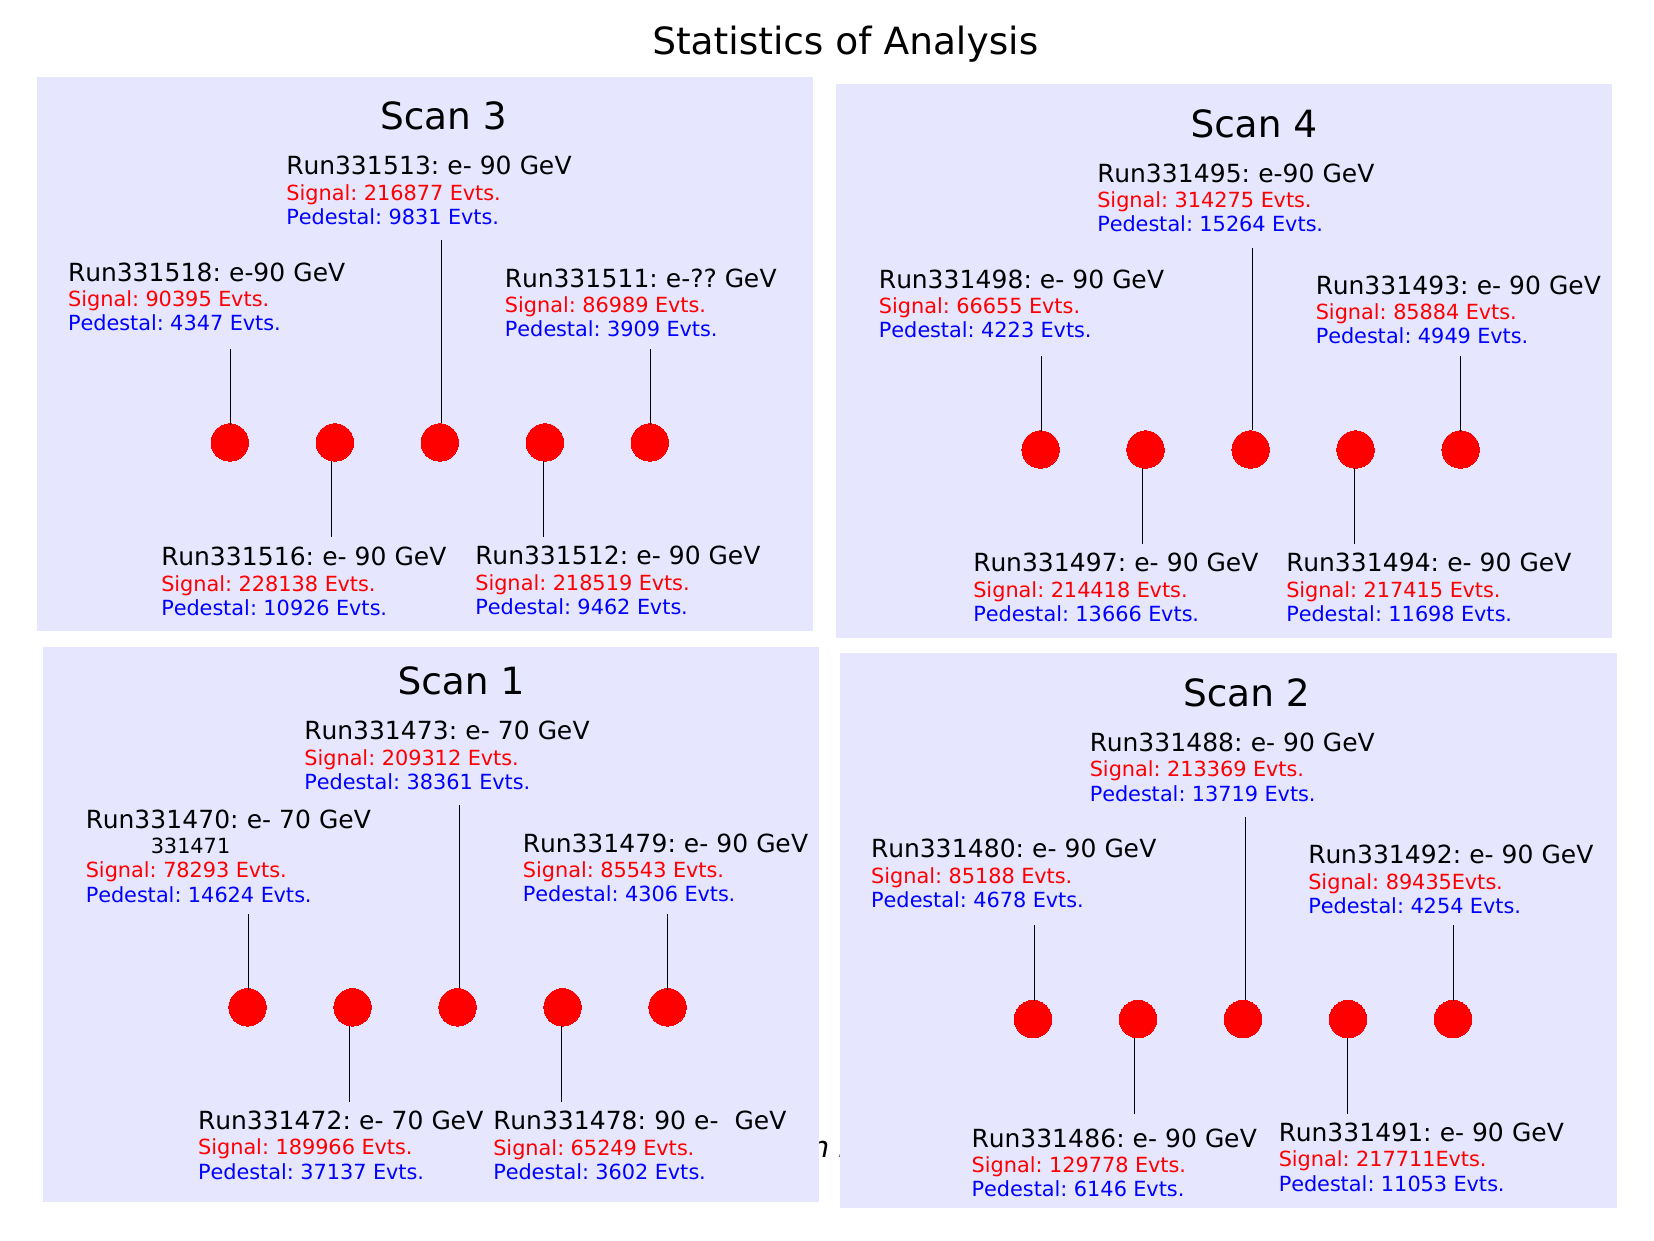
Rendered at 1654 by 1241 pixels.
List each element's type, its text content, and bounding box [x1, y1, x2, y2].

text_box Run331497: e- 90 GeV Signal: 214418 Evts. Pedestal: 13666 Evts. [958, 541, 1271, 634]
text_box Run331470: e- 70 GeV 331471 Signal: 78293 Evts. Pedestal: 14624 Evts. [71, 797, 395, 915]
text_box Run331479: e- 90 GeV Signal: 85543 Evts. Pedestal: 4306 Evts. [508, 821, 832, 915]
text_box Run331513: e- 90 GeV Signal: 216877 Evts. Pedestal: 9831 Evts. [271, 144, 596, 237]
text_box Scan 4 [1175, 94, 1331, 154]
text_box Run331491: e- 90 GeV Signal: 217711Evts. Pedestal: 11053 Evts. [1263, 1110, 1588, 1204]
text_box Run331492: e- 90 GeV Signal: 89435Evts. Pedestal: 4254 Evts. [1293, 833, 1617, 926]
text_box Run331478: 90 e- GeV Signal: 65249 Evts. Pedestal: 3602 Evts. [478, 1099, 810, 1192]
text_box Run331493: e- 90 GeV Signal: 85884 Evts. Pedestal: 4949 Evts. [1301, 263, 1625, 357]
text_box Scan 1 [382, 652, 537, 712]
text_box Run331472: e- 70 GeV Signal: 189966 Evts. Pedestal: 37137 Evts. [183, 1098, 507, 1192]
text_box [37, 77, 813, 631]
text_box Run331516: e- 90 GeV Signal: 228138 Evts. Pedestal: 10926 Evts. [146, 535, 470, 628]
text_box Scan 3 [365, 87, 520, 147]
text_box [840, 653, 1617, 1208]
text_box [836, 84, 1612, 638]
text_box Scan 2 [1168, 664, 1323, 723]
text_box Run331486: e- 90 GeV Signal: 129778 Evts. Pedestal: 6146 Evts. [956, 1116, 1281, 1210]
text_box Run331512: e- 90 GeV Signal: 218519 Evts. Pedestal: 9462 Evts. [460, 534, 785, 627]
text_box Run331480: e- 90 GeV Signal: 85188 Evts. Pedestal: 4678 Evts. [856, 827, 1180, 920]
text_box Run331518: e-90 GeV Signal: 90395 Evts. Pedestal: 4347 Evts. [53, 250, 369, 344]
text_box Run331495: e-90 GeV Signal: 314275 Evts. Pedestal: 15264 Evts. [1082, 151, 1398, 245]
text_box Run331511: e-?? GeV Signal: 86989 Evts. Pedestal: 3909 Evts. [490, 256, 801, 350]
text_box Run331498: e- 90 GeV Signal: 66655 Evts. Pedestal: 4223 Evts. [864, 257, 1188, 351]
text_box Run331473: e- 70 GeV Signal: 209312 Evts. Pedestal: 38361 Evts. [289, 709, 613, 802]
text_box Run331494: e- 90 GeV Signal: 217415 Evts. Pedestal: 11698 Evts. [1271, 541, 1595, 634]
text_box [43, 647, 819, 1202]
text_box Run331488: e- 90 GeV Signal: 213369 Evts. Pedestal: 13719 Evts. [1074, 721, 1399, 814]
text_box Statistics of Analysis [637, 12, 1046, 72]
